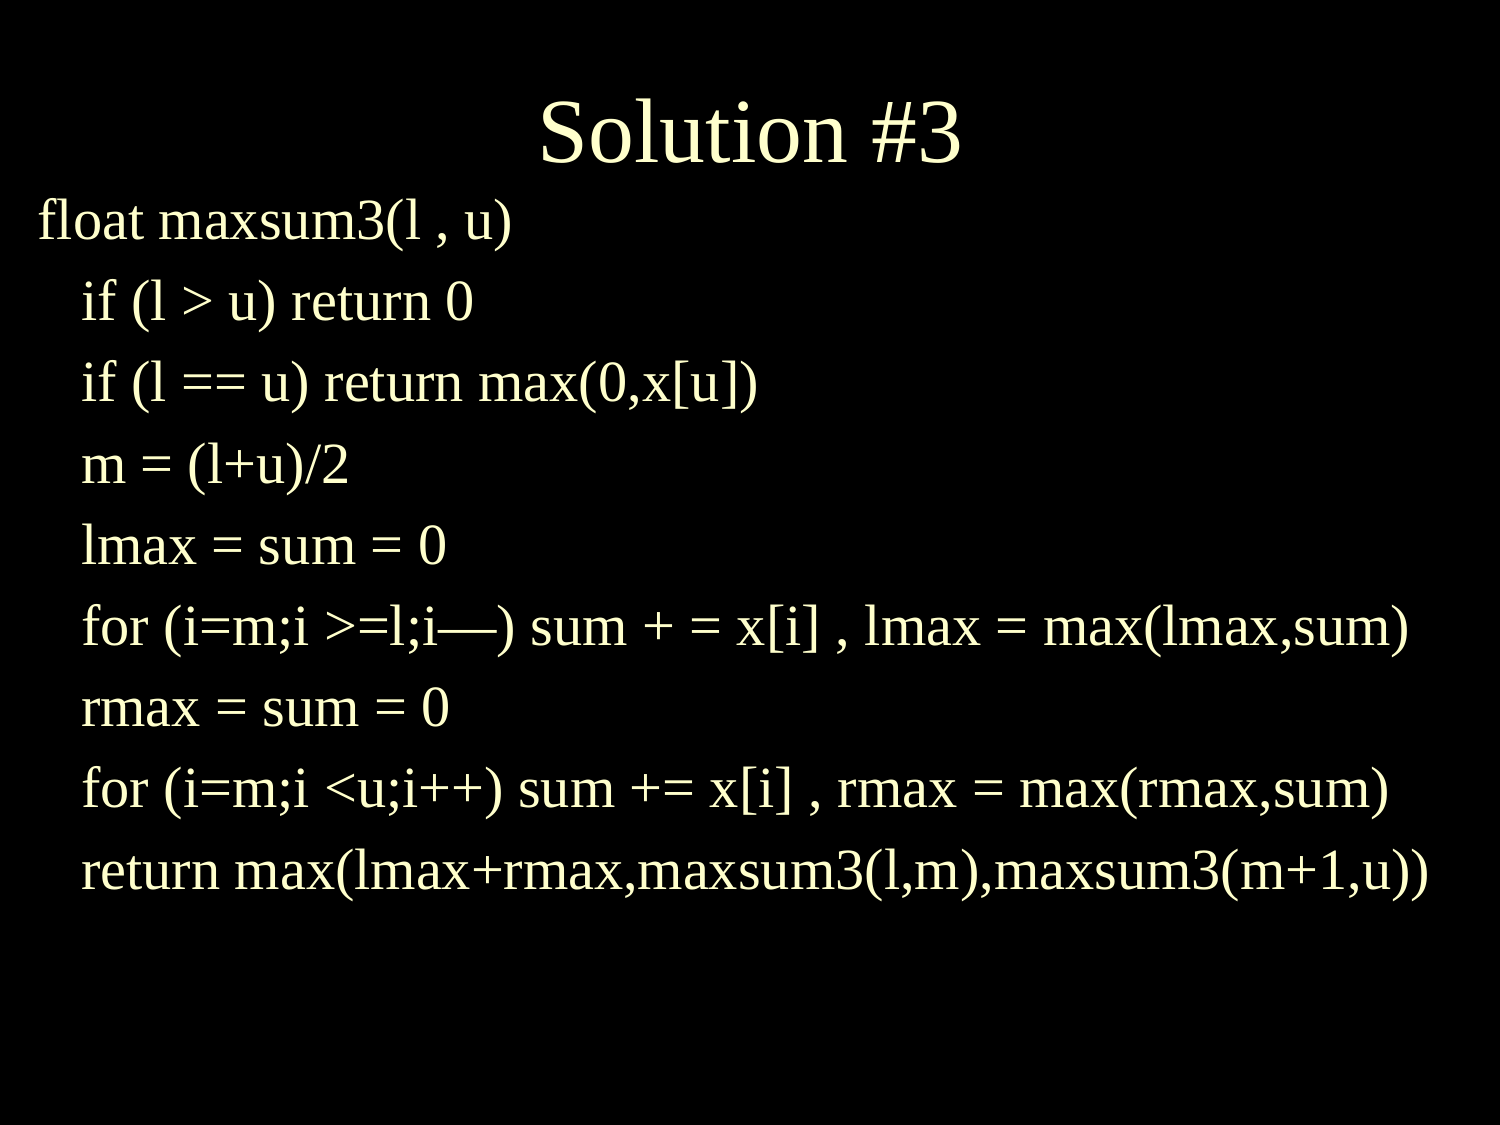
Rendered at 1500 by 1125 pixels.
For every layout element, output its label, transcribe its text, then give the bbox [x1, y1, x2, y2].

title Solution #3 [22, 37, 1480, 225]
list float maxsum3(l , u) if (l > u) return 0 if (l == u) return max(0,x[u]) m = (l+u)/2 lmax = sum = 0 for (i=m;i >=l;i—) sum + = x[i] , lmax = max(lmax,sum) rmax = sum = 0 for (i=m;i <u;i++) sum += x[i] , rmax = max(rmax,sum) return max(lmax+rmax,maxsum3(l,m),maxsum3(m+1,u)) [37, 187, 1497, 1031]
